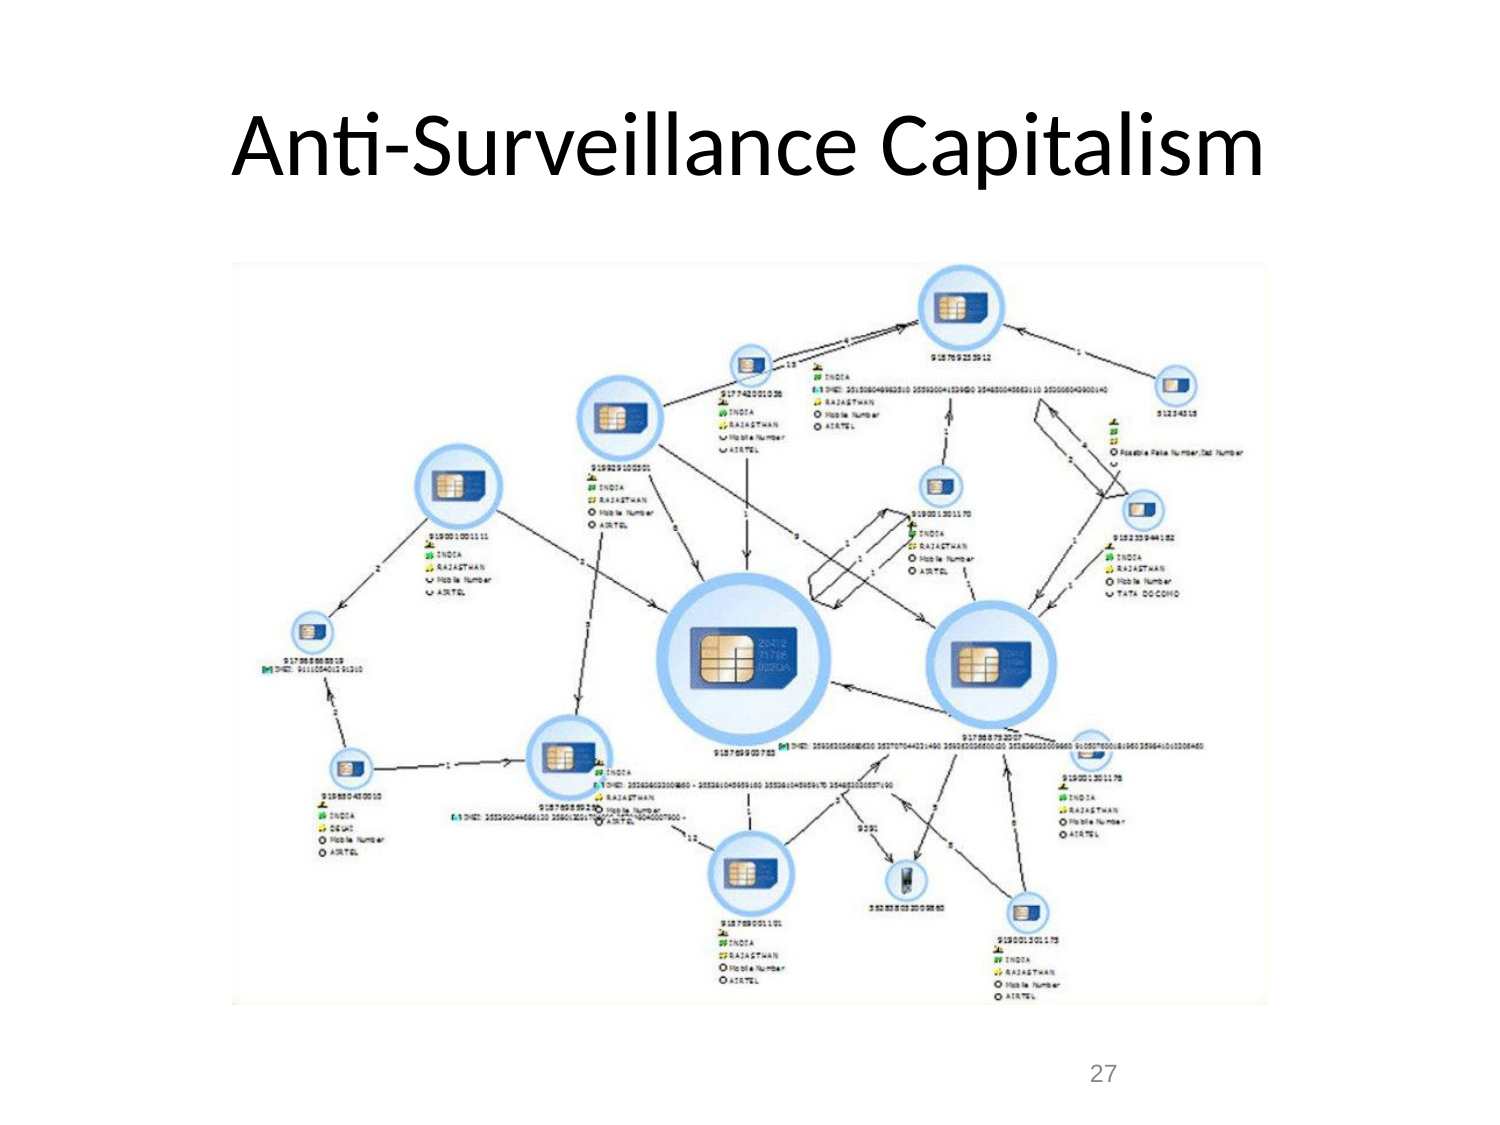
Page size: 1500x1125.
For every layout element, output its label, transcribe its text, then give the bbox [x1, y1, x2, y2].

picture [232, 262, 1268, 1005]
text_box 19 [1074, 1042, 1426, 1103]
title Anti-Surveillance Capitalism [75, 45, 1426, 233]
